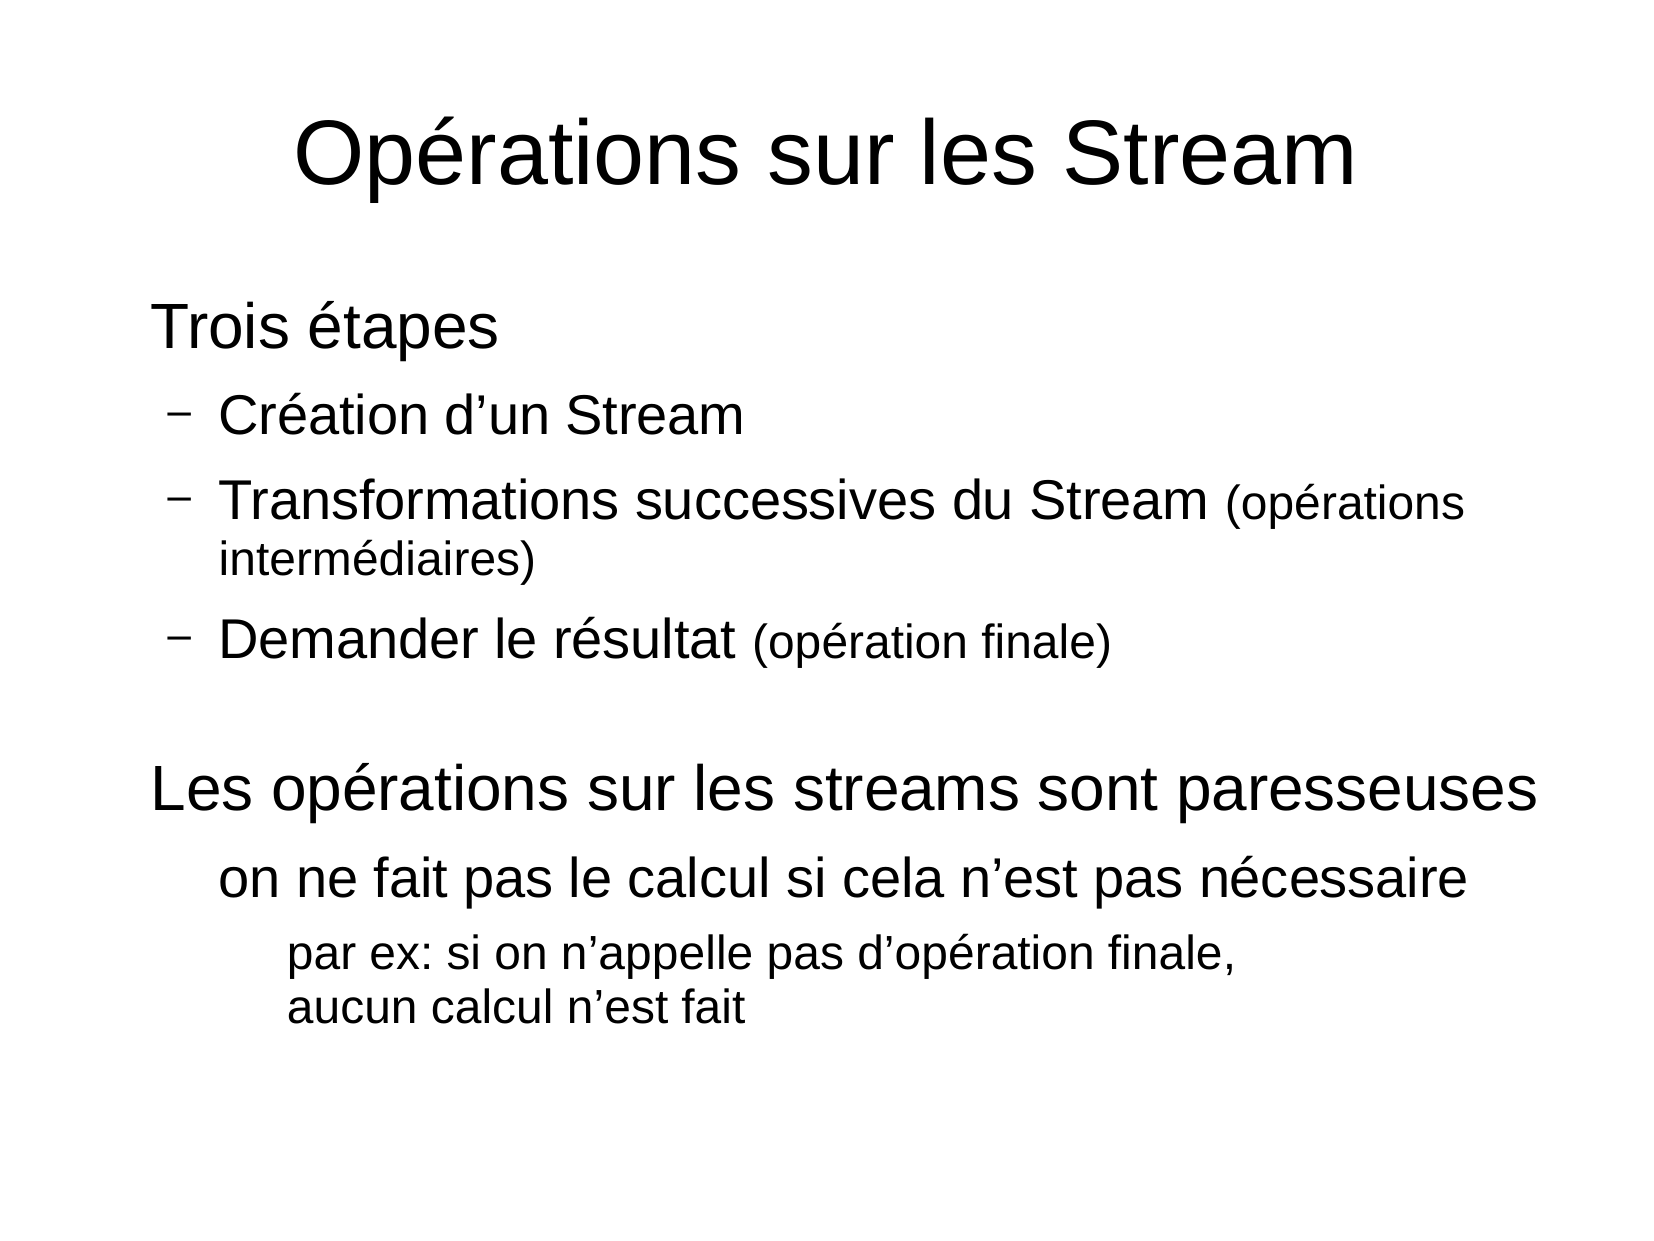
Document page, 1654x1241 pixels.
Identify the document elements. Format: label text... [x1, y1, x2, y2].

list Trois étapes Création d’un Stream Transformations successives du Stream (opérations intermédiaires) Demander le résultat (opération finale) Les opérations sur les streams sont paresseuses on ne fait pas le calcul si cela n’est pas nécessaire par ex: si on n’appelle pas d’opération finale, aucun calcul n’est fait [82, 290, 1571, 1081]
title Opérations sur les Stream [82, 49, 1571, 257]
